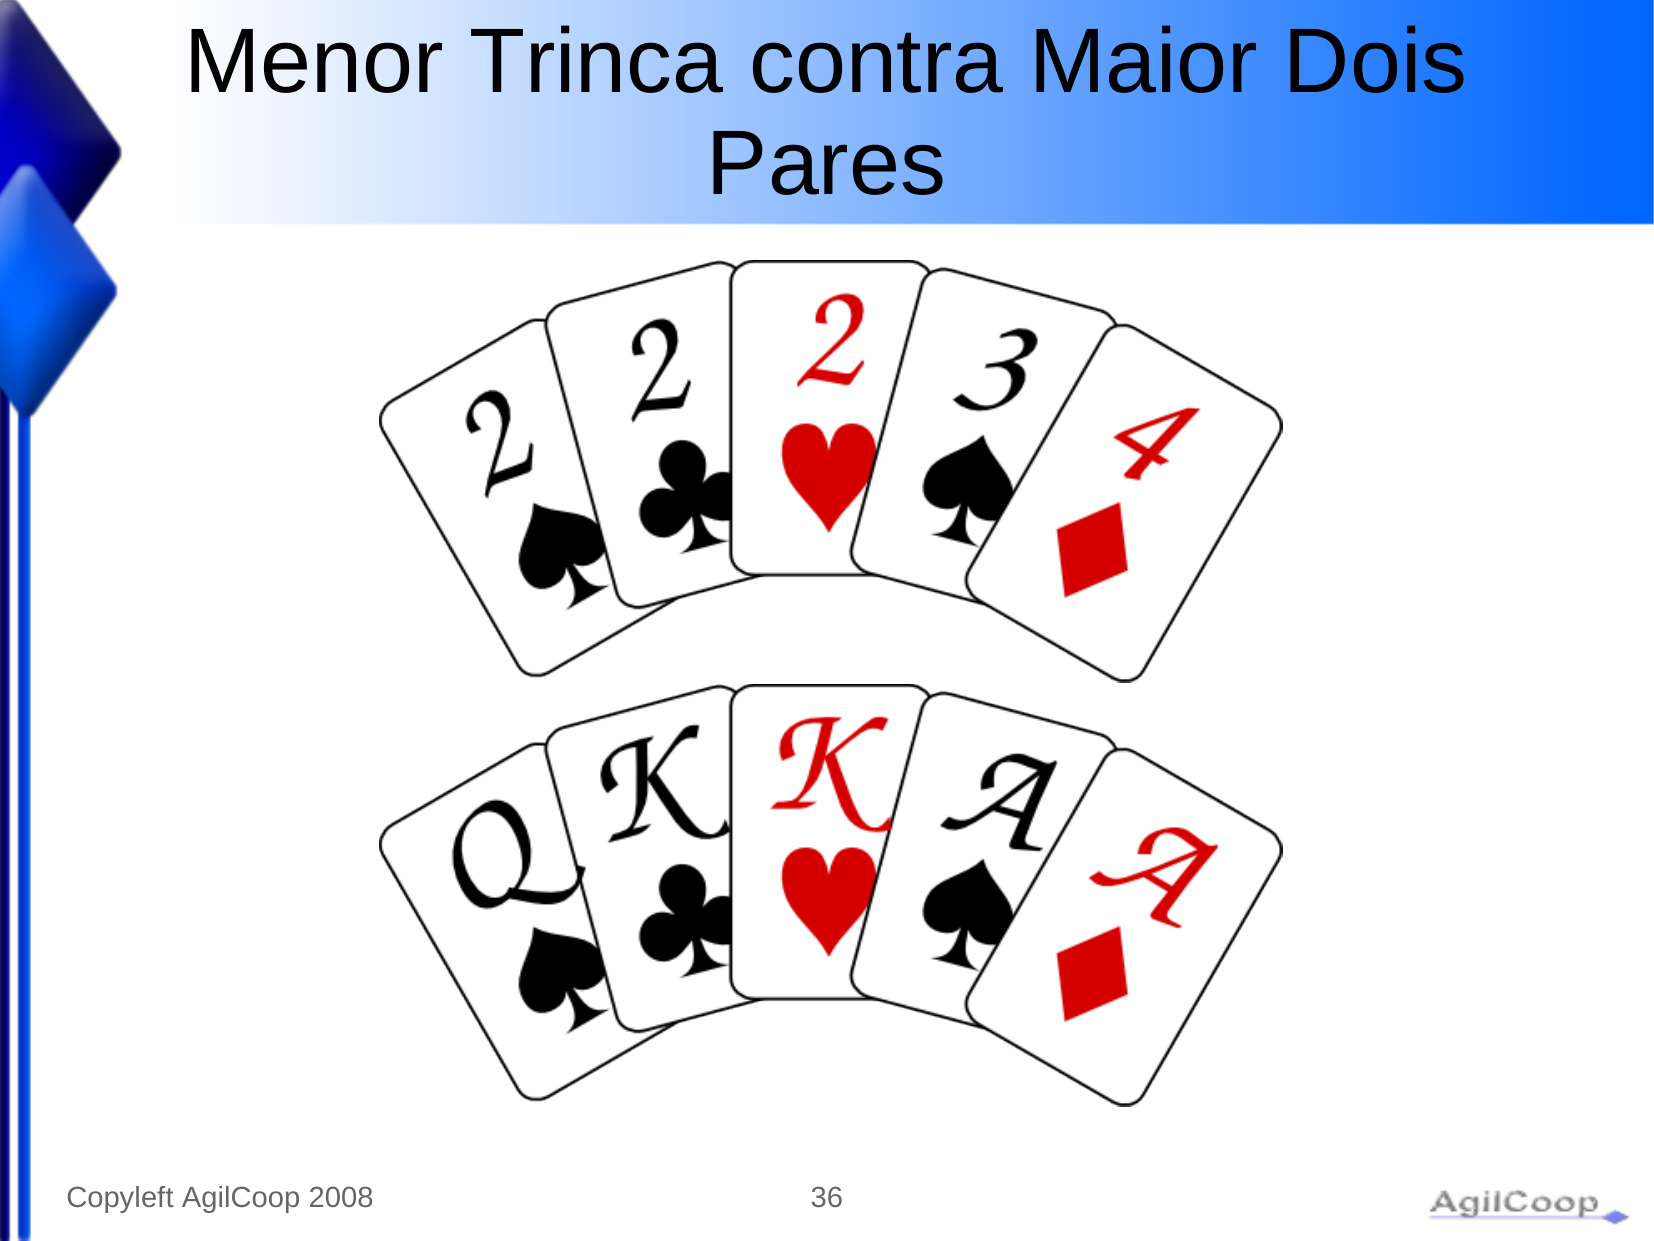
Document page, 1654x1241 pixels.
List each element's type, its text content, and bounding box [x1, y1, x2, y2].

picture [0, 0, 1654, 1241]
title Menor Trinca contra Maior Dois Pares [82, 8, 1571, 216]
